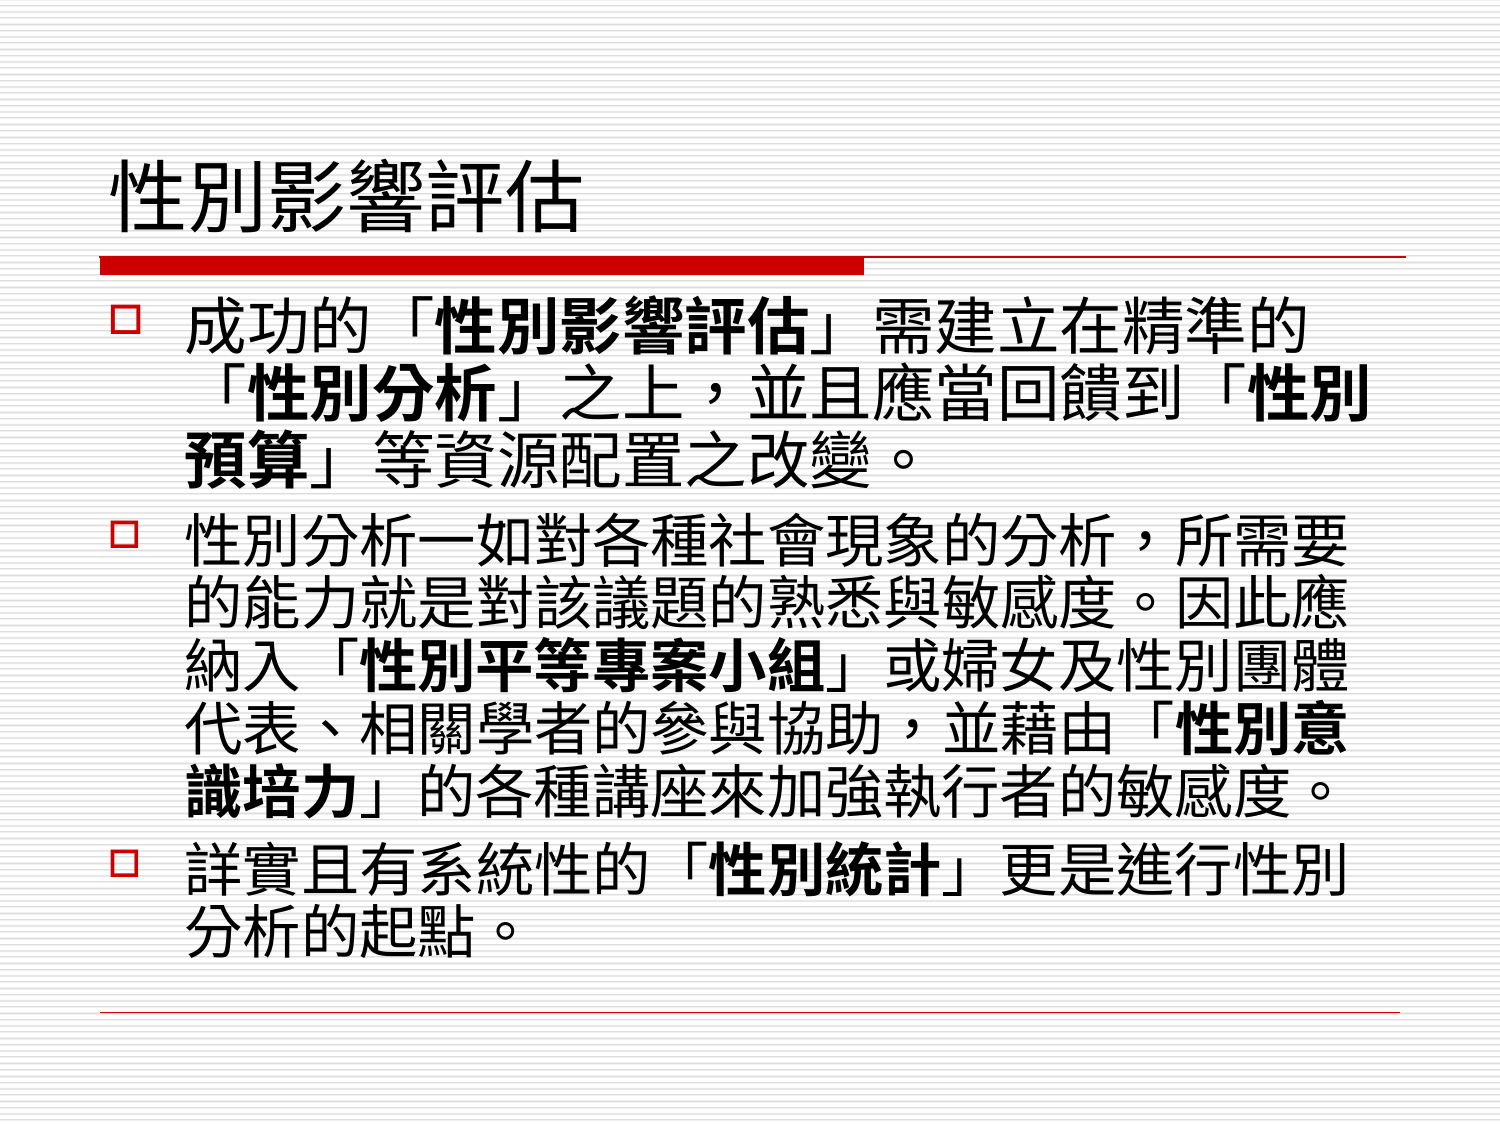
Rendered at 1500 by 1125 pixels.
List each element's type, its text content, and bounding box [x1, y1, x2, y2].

list 成功的「性別影響評估」需建立在精準的「性別分析」之上，並且應當回饋到「性別預算」等資源配置之改變。 性別分析一如對各種社會現象的分析，所需要的能力就是對該議題的熟悉與敏感度。因此應納入「性別平等專案小組」或婦女及性別團體代表、相關學者的參與協助，並藉由「性別意識培力」的各種講座來加強執行者的敏感度。 詳實且有系統性的「性別統計」更是進行性別分析的起點。 [92, 287, 1406, 988]
title 性別影響評估 [94, 50, 1407, 250]
picture [0, 0, 1500, 1125]
